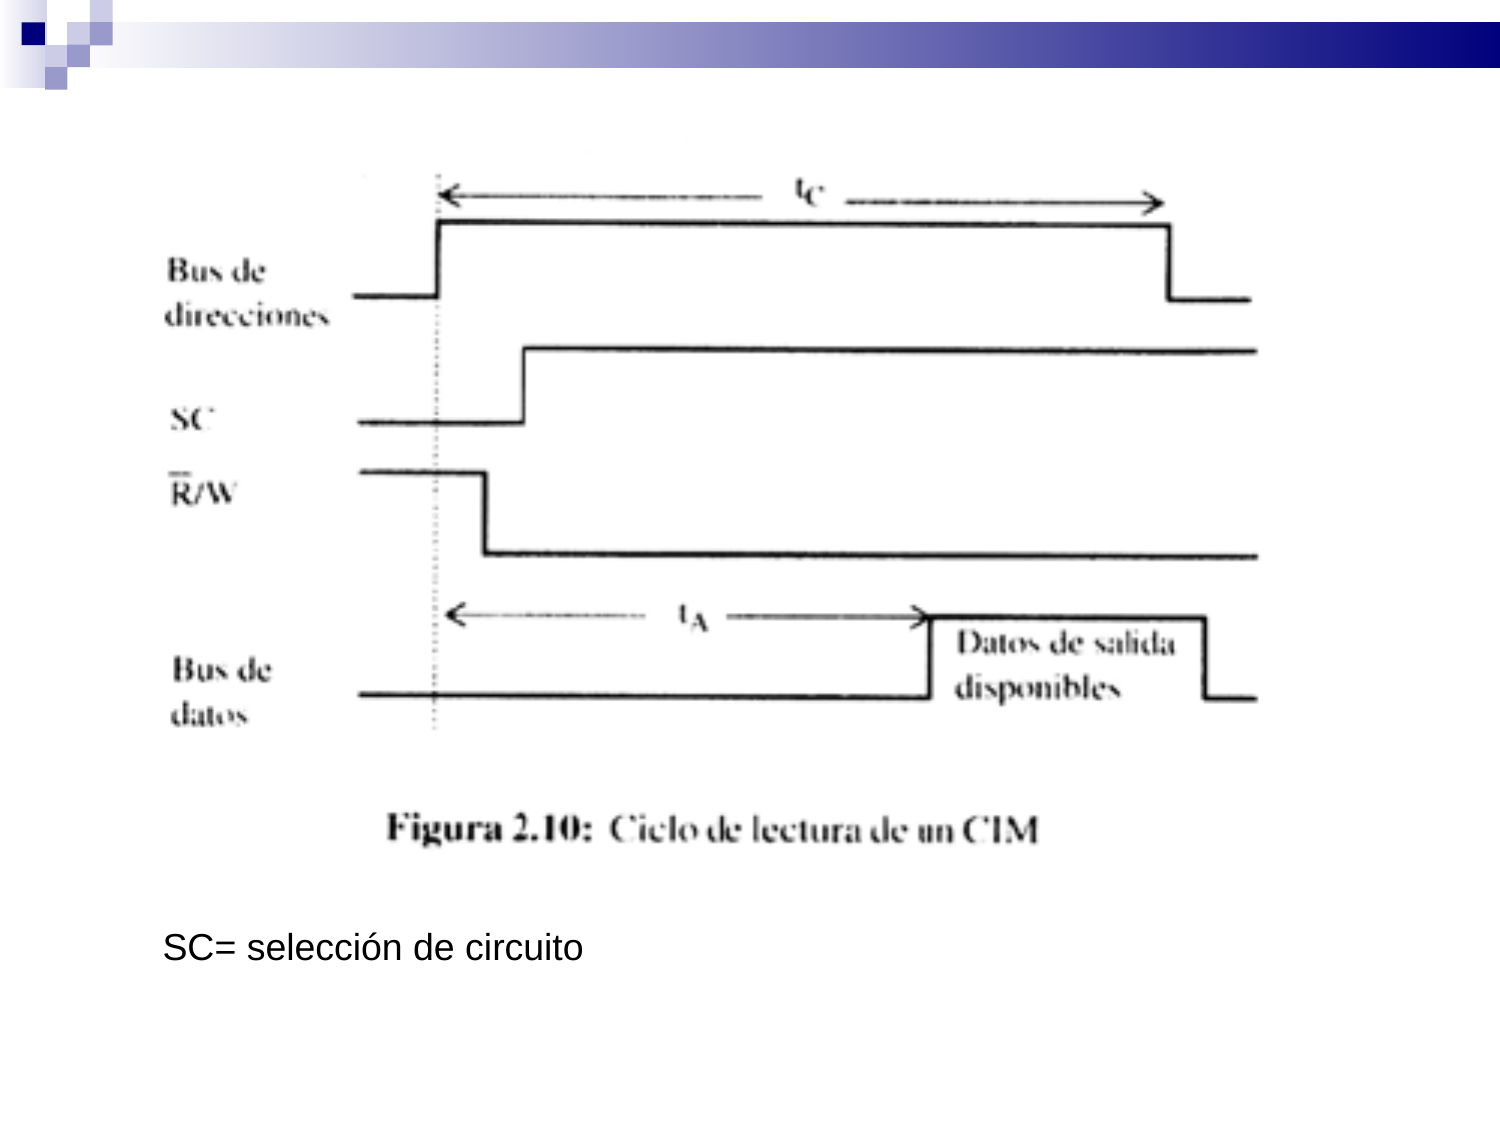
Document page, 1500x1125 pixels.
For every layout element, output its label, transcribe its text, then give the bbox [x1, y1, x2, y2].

picture [88, 125, 1400, 894]
text_box SC= selección de circuito [147, 915, 739, 976]
